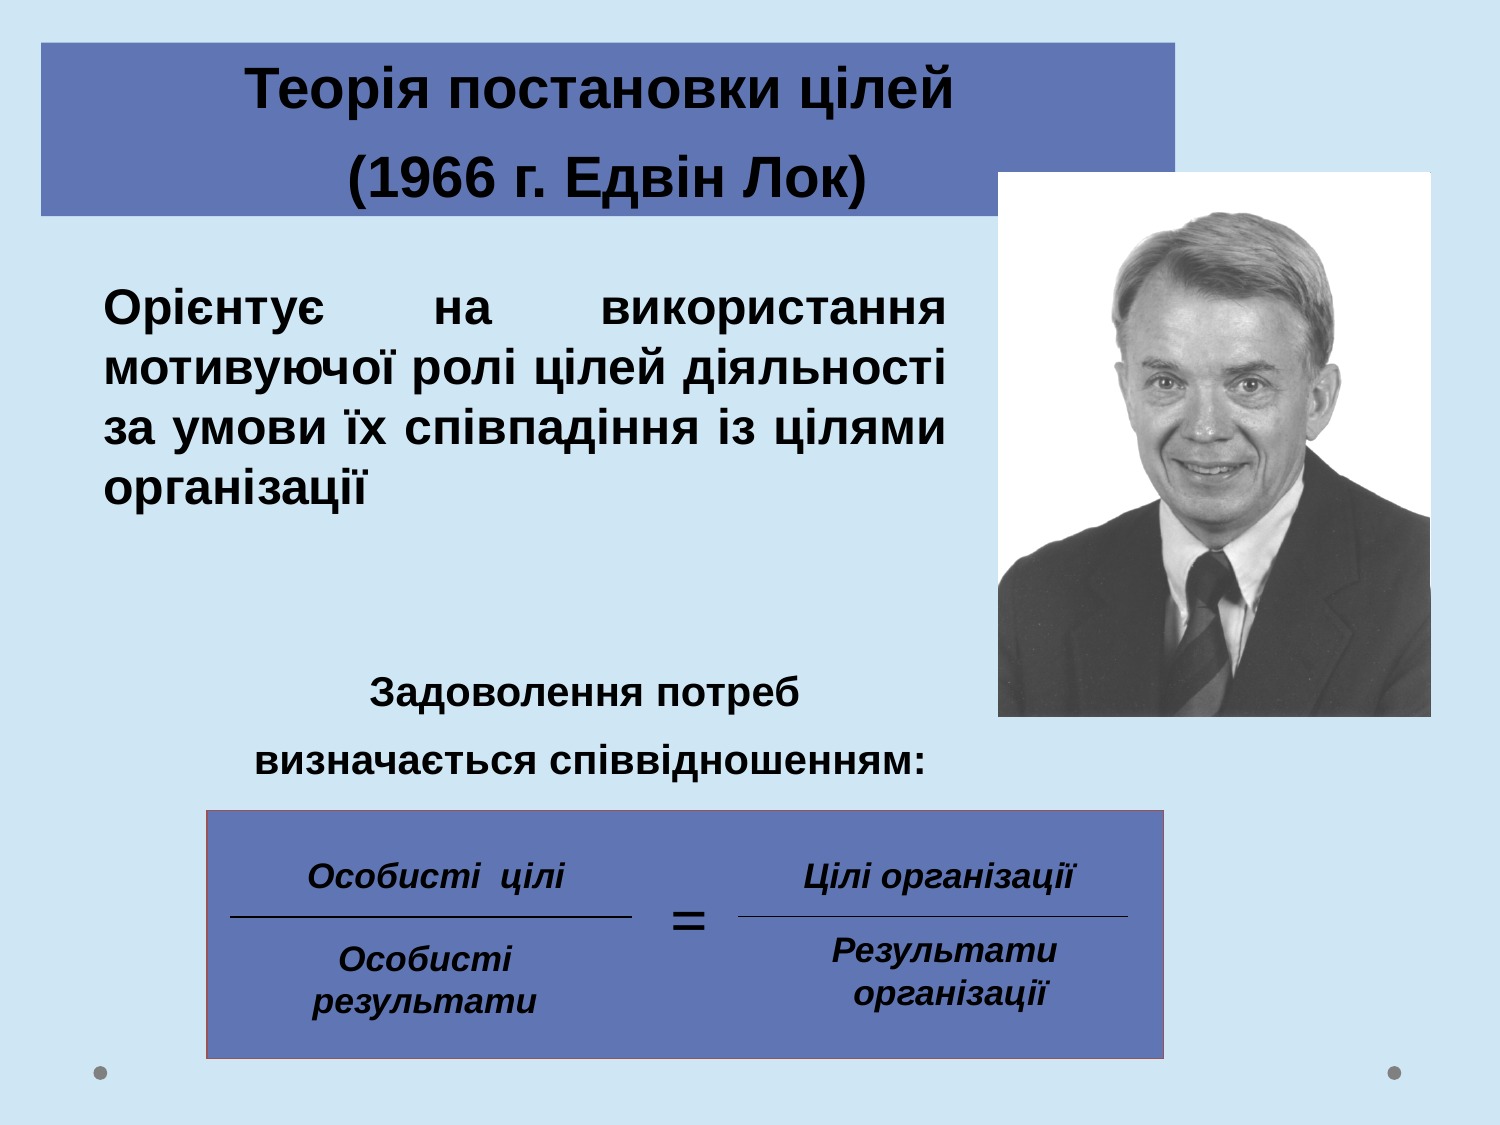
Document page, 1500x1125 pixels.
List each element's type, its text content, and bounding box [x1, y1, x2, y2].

picture [998, 172, 1431, 717]
text_box Орієнтує на використання мотивуючої ролі цілей діяльності за умови їх співпадіння із цілями організації [88, 267, 963, 522]
text_box Особисті цілі [194, 845, 656, 904]
text_box Теорія постановки цілей (1966 г. Едвін Лок) [41, 42, 1176, 217]
text_box Цілі організації [738, 845, 1140, 893]
text_box Результати організації [738, 893, 1152, 1047]
text_box [206, 810, 1164, 1059]
text_box Задоволення потреб визначається співвідношенням: [53, 657, 1128, 791]
text_box = [655, 869, 738, 965]
text_box Особисті результати [253, 928, 597, 1029]
